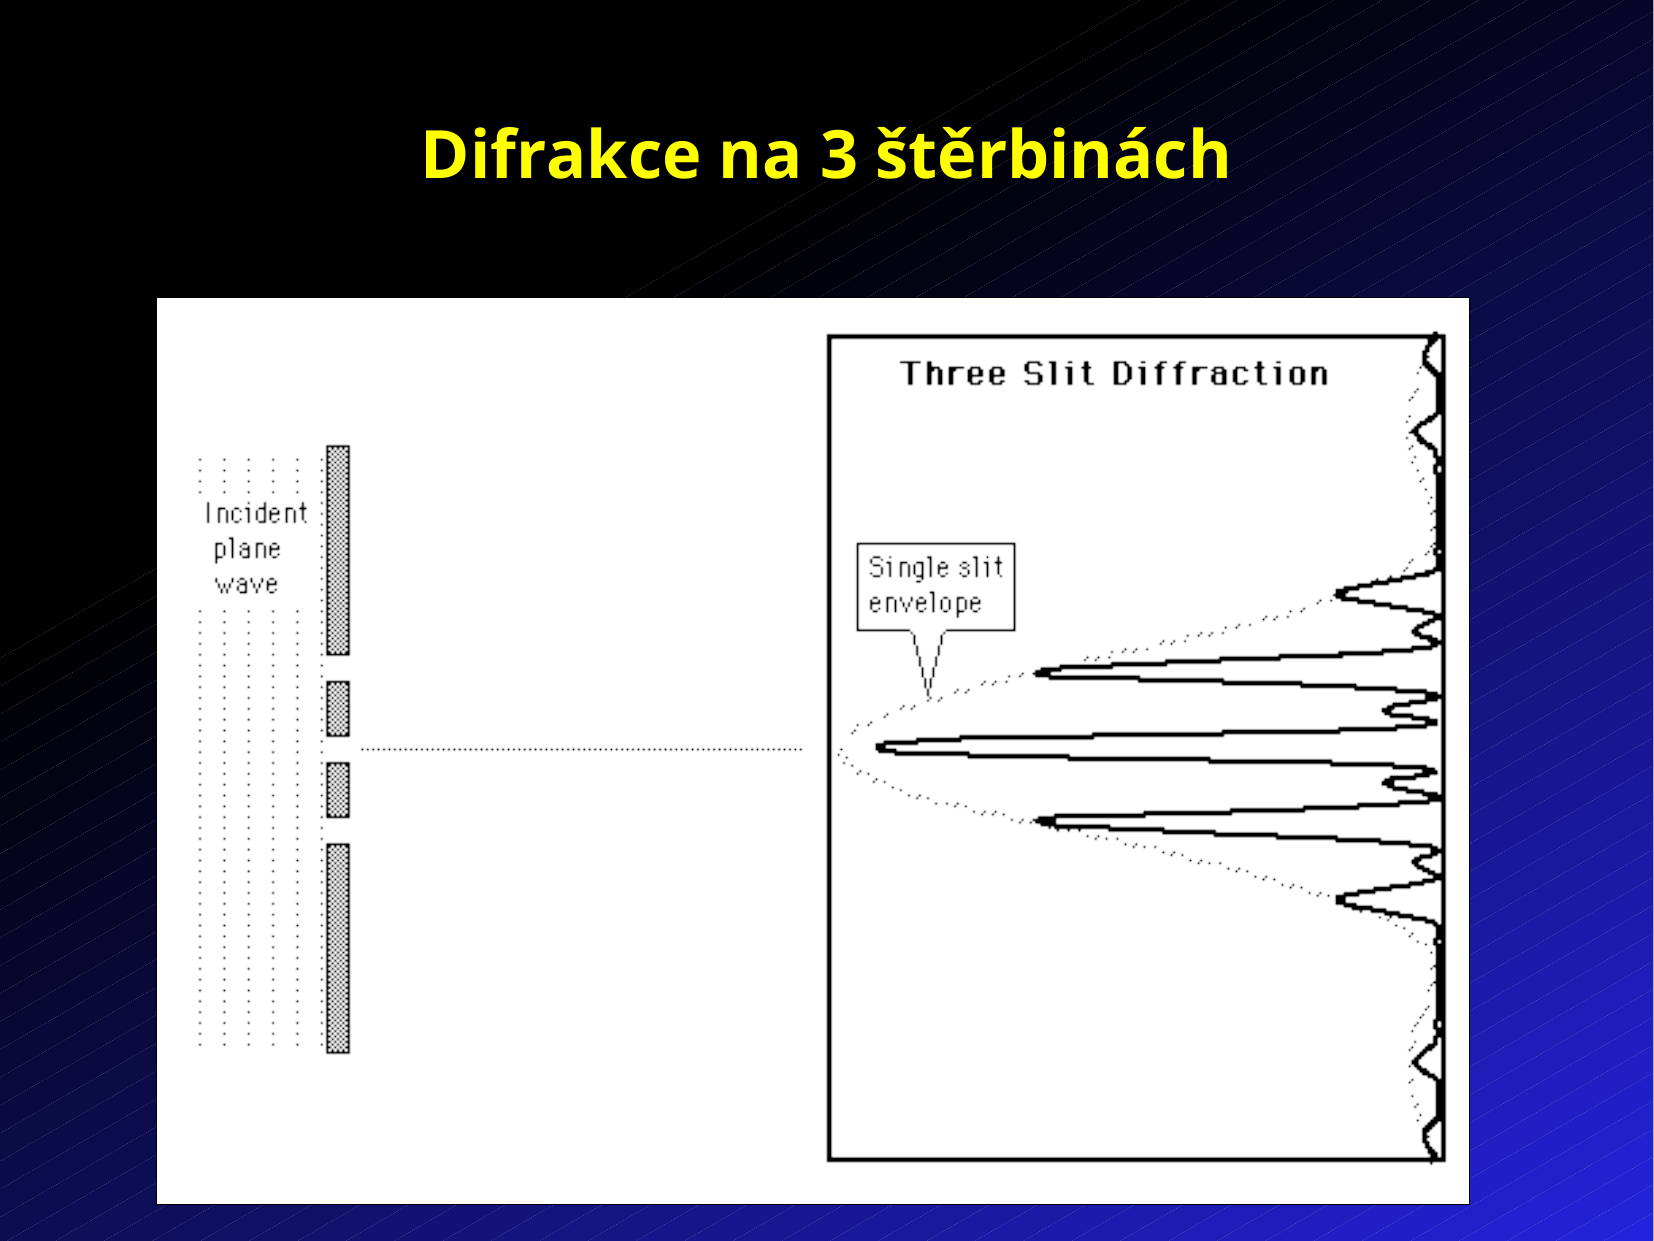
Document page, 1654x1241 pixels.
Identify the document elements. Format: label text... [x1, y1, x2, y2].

picture [186, 313, 1466, 1185]
title Difrakce na 3 štěrbinách [82, 49, 1571, 257]
text_box [156, 297, 1470, 1205]
